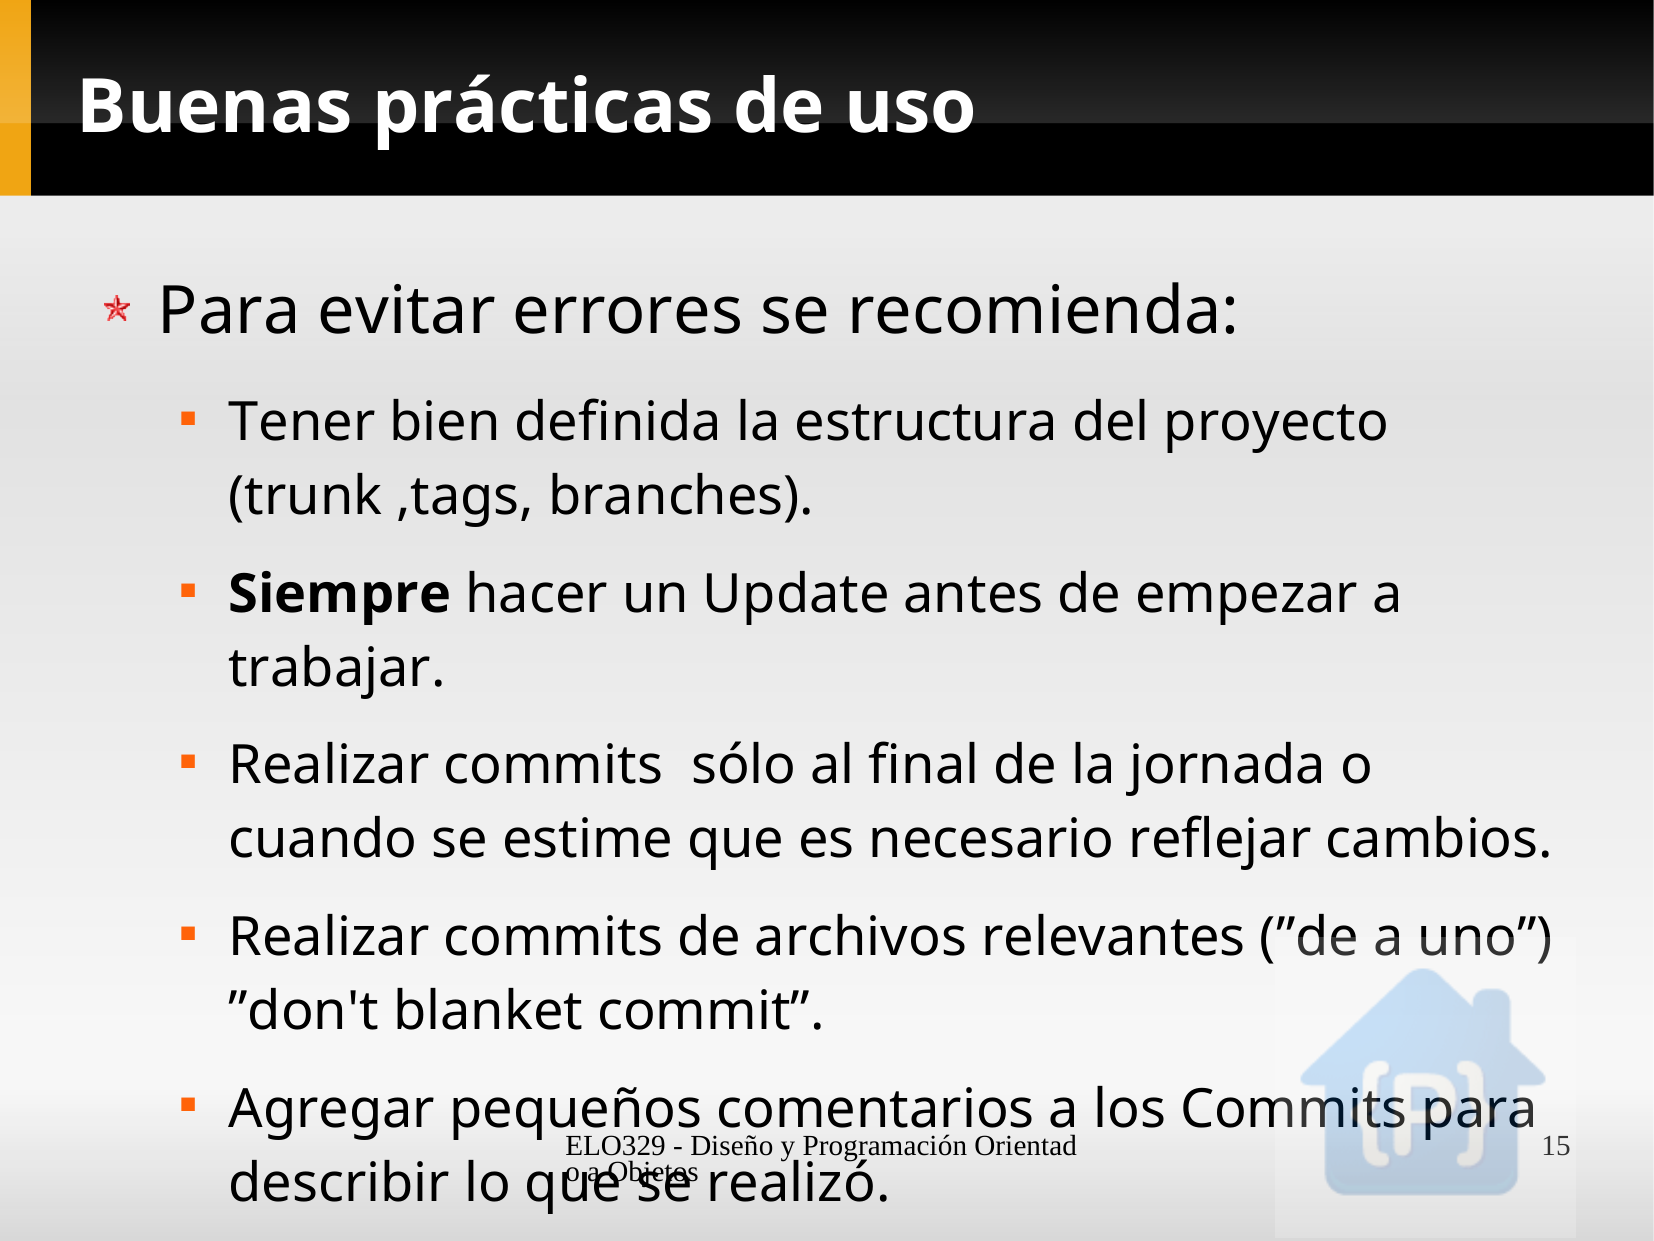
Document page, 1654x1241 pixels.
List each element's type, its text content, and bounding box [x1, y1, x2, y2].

list Para evitar errores se recomienda: Tener bien definida la estructura del proyecto (trunk ,tags, branches). Siempre hacer un Update antes de empezar a trabajar. Realizar commits sólo al final de la jornada o cuando se estime que es necesario reflejar cambios. Realizar commits de archivos relevantes (”de a uno”) ”don't blanket commit”. Agregar pequeños comentarios a los Commits para describir lo que se realizó. [86, 262, 1576, 1095]
title Buenas prácticas de uso [76, 0, 1565, 208]
picture [0, 0, 1654, 1241]
